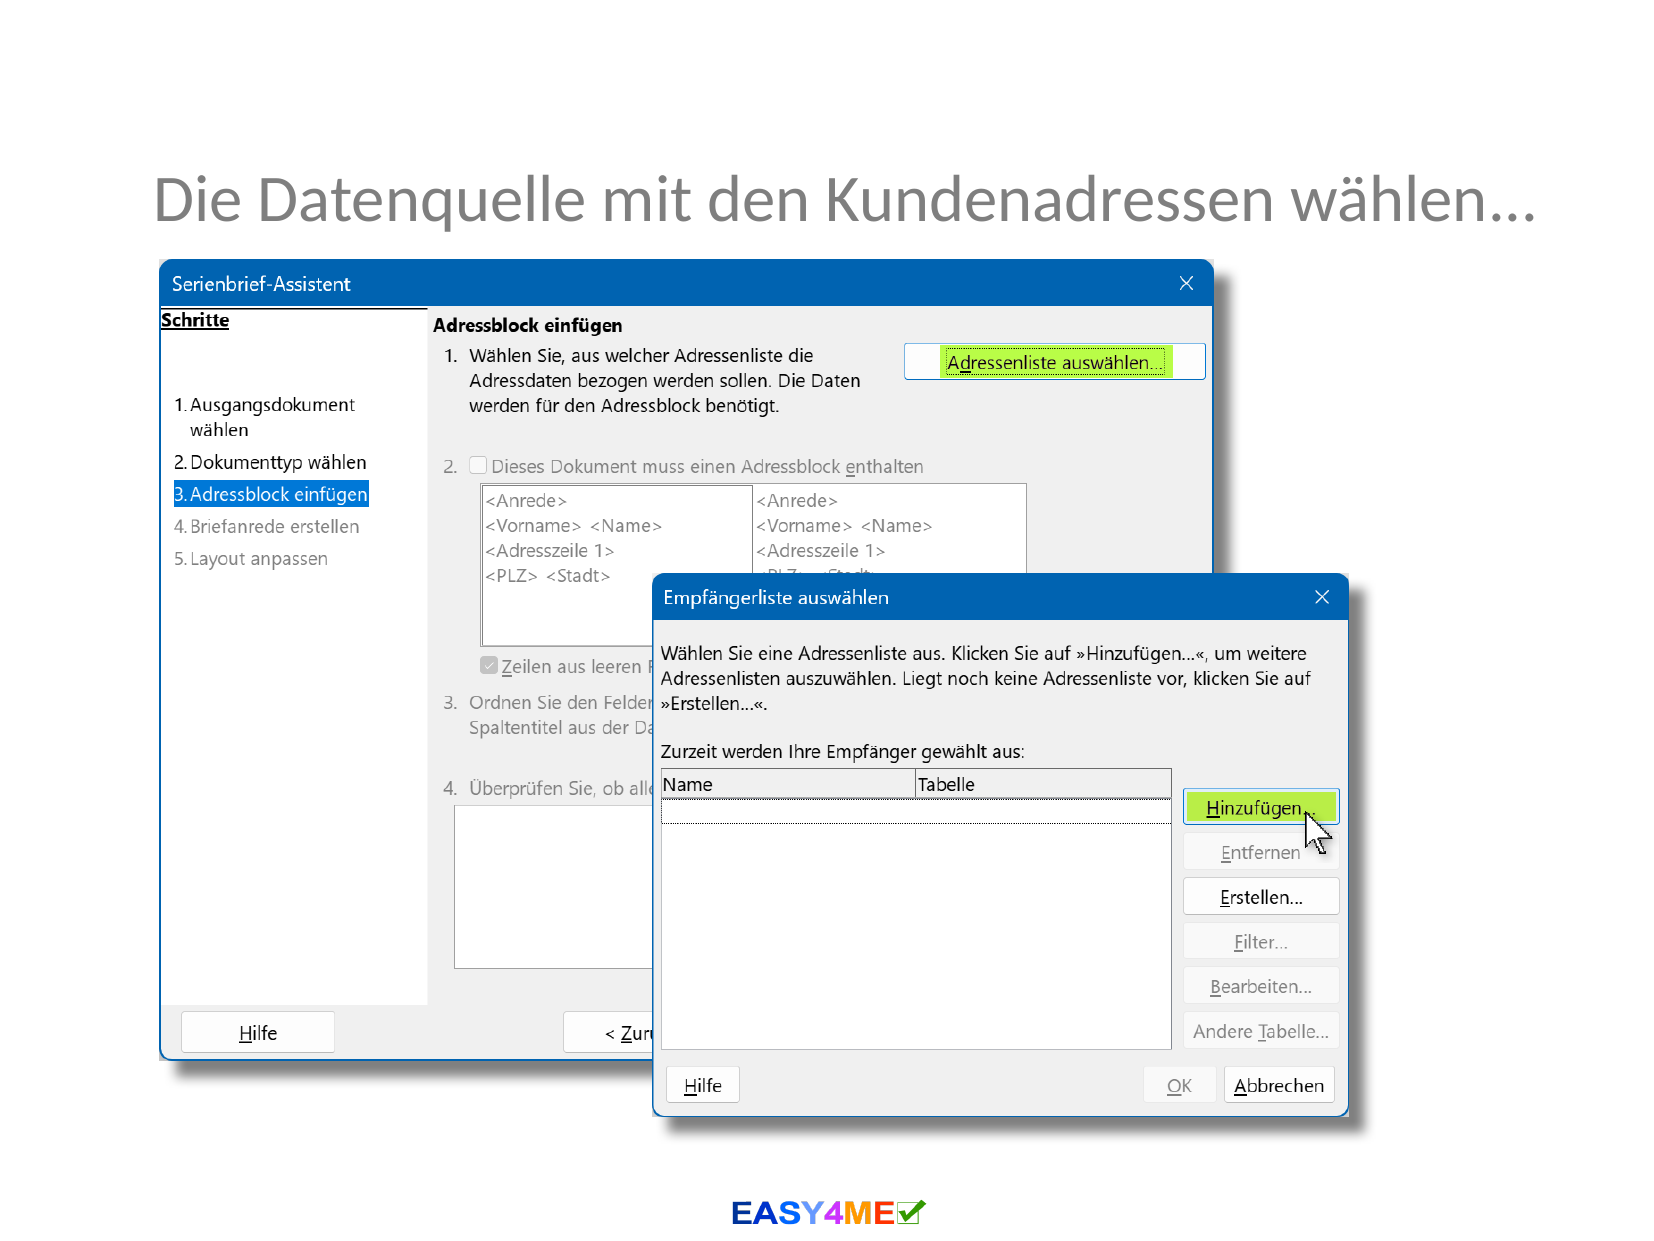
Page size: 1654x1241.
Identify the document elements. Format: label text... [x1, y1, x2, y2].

picture [726, 1195, 934, 1229]
picture [159, 259, 1349, 1117]
list Die Datenquelle mit den Kundenadressen wählen... [82, 171, 1571, 1010]
